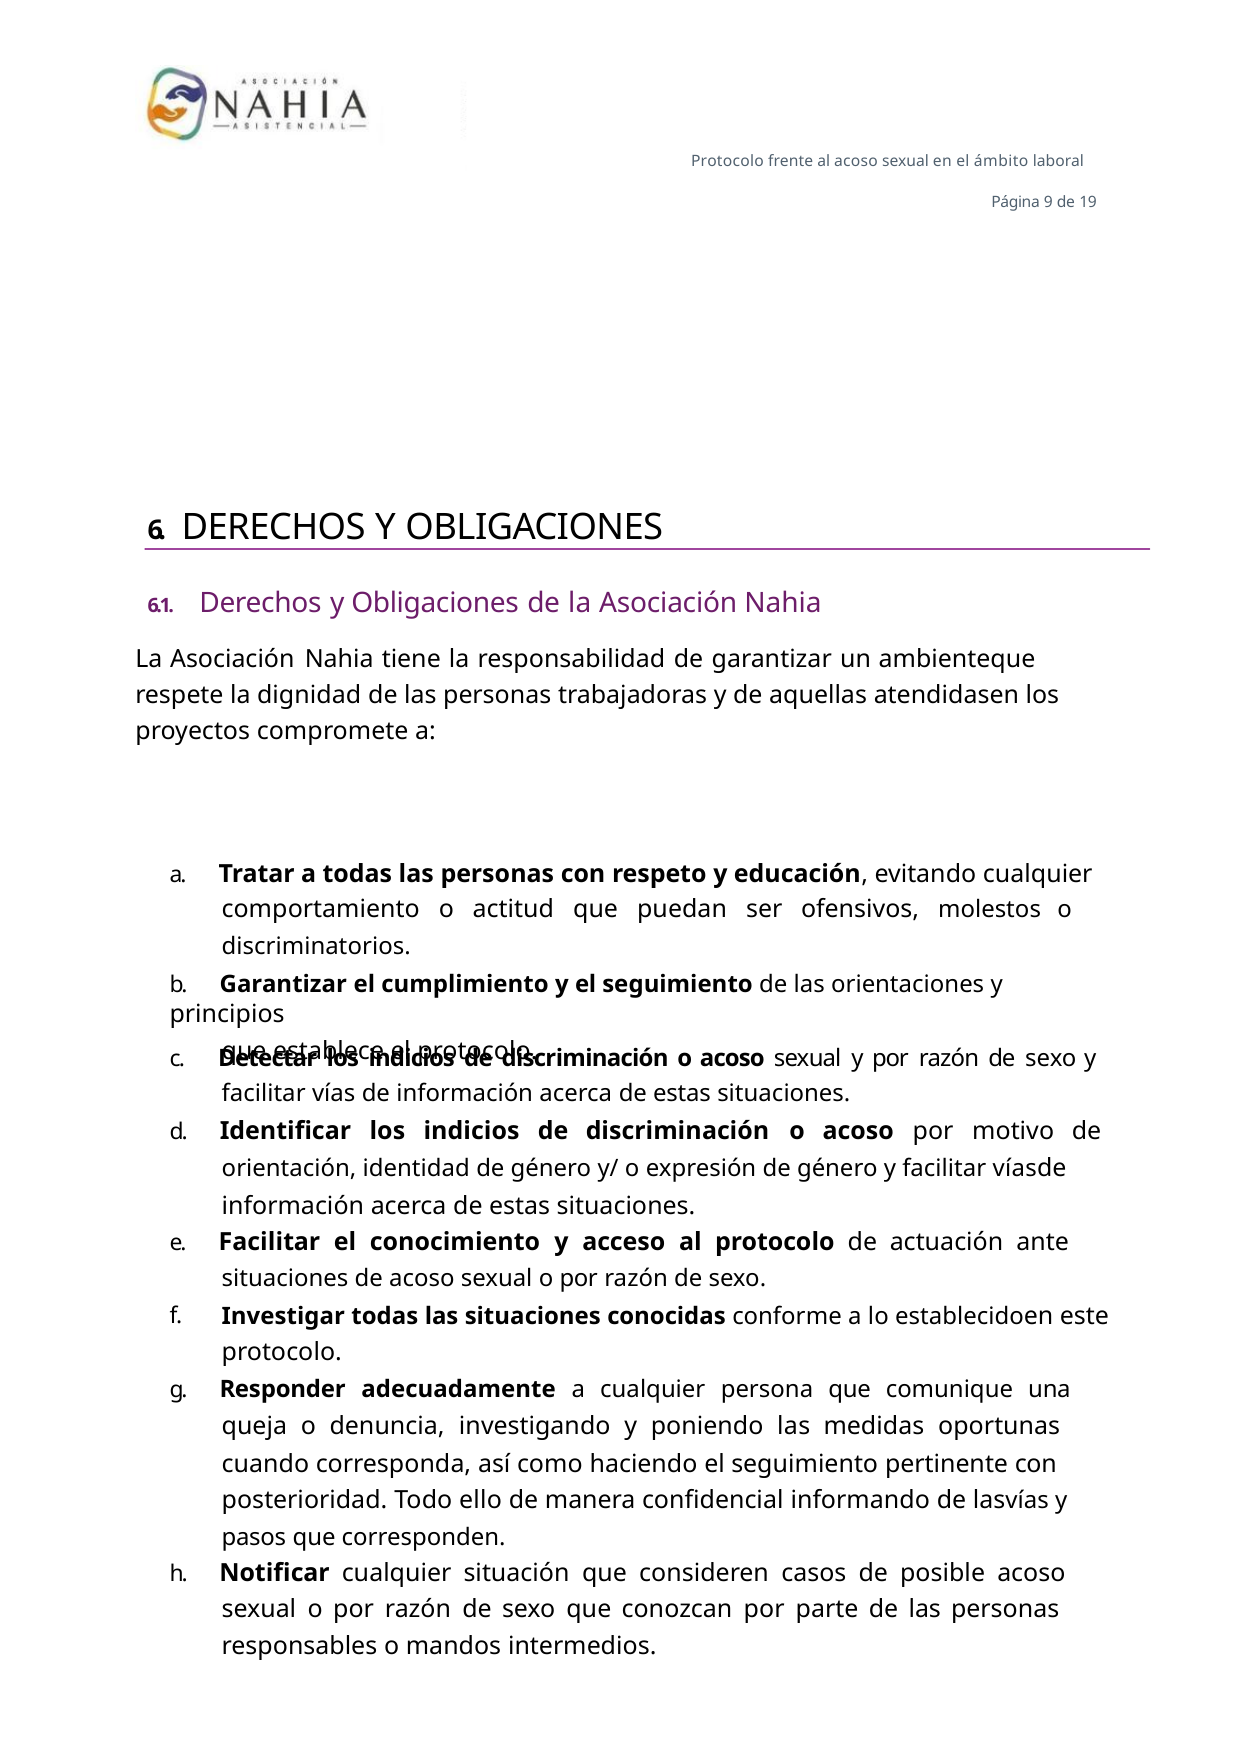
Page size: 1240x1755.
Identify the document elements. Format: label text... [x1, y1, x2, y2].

text_box 6. DERECHOS Y OBLIGACIONES [147, 503, 700, 547]
text_box Protocolo frente al acoso sexual en el ámbito laboral Página 9 de 19 [691, 150, 1119, 212]
text_box g. Responder adecuadamente a cualquier persona que comunique una queja o denuncia, investigando y poniendo las medidas oportunas cuando corresponda, así como haciendo el seguimiento pertinente con posterioridad. Todo ello de manera confidencial informando de lasvías y pasos que corresponden. [169, 1372, 1119, 1551]
text_box a. Tratar a todas las personas con respeto y educación, evitando cualquier comportamiento o actitud que puedan ser ofensivos, molestos o discriminatorios. [169, 856, 1120, 960]
text_box b. Garantizar el cumplimiento y el seguimiento de las orientaciones y principios que establece el protocolo. [169, 967, 1119, 1042]
text_box La Asociación Nahia tiene la responsabilidad de garantizar un ambienteque respete la dignidad de las personas trabajadoras y de aquellas atendidasen los proyectos compromete a: [135, 642, 1119, 745]
text_box Investigar todas las situaciones conocidas conforme a lo establecidoen este [221, 1299, 1119, 1330]
text_box 6.1. Derechos y Obligaciones de la Asociación Nahia [147, 584, 897, 619]
text_box f. [169, 1301, 209, 1329]
text_box protocolo. [221, 1335, 374, 1366]
text_box d. Identificar los indicios de discriminación o acoso por motivo de orientación, identidad de género y/ o expresión de género y facilitar víasde información acerca de estas situaciones. [169, 1114, 1119, 1220]
text_box c. Detectar los indicios de discriminación o acoso sexual y por razón de sexo y facilitar vías de información acerca de estas situaciones. [169, 1042, 1119, 1107]
text_box [135, 65, 467, 171]
text_box e. Facilitar el conocimiento y acceso al protocolo de actuación ante situaciones de acoso sexual o por razón de sexo. [169, 1224, 1119, 1291]
text_box h. Notificar cualquier situación que consideren casos de posible acoso sexual o por razón de sexo que conozcan por parte de las personas responsables o mandos intermedios. [169, 1556, 1119, 1660]
